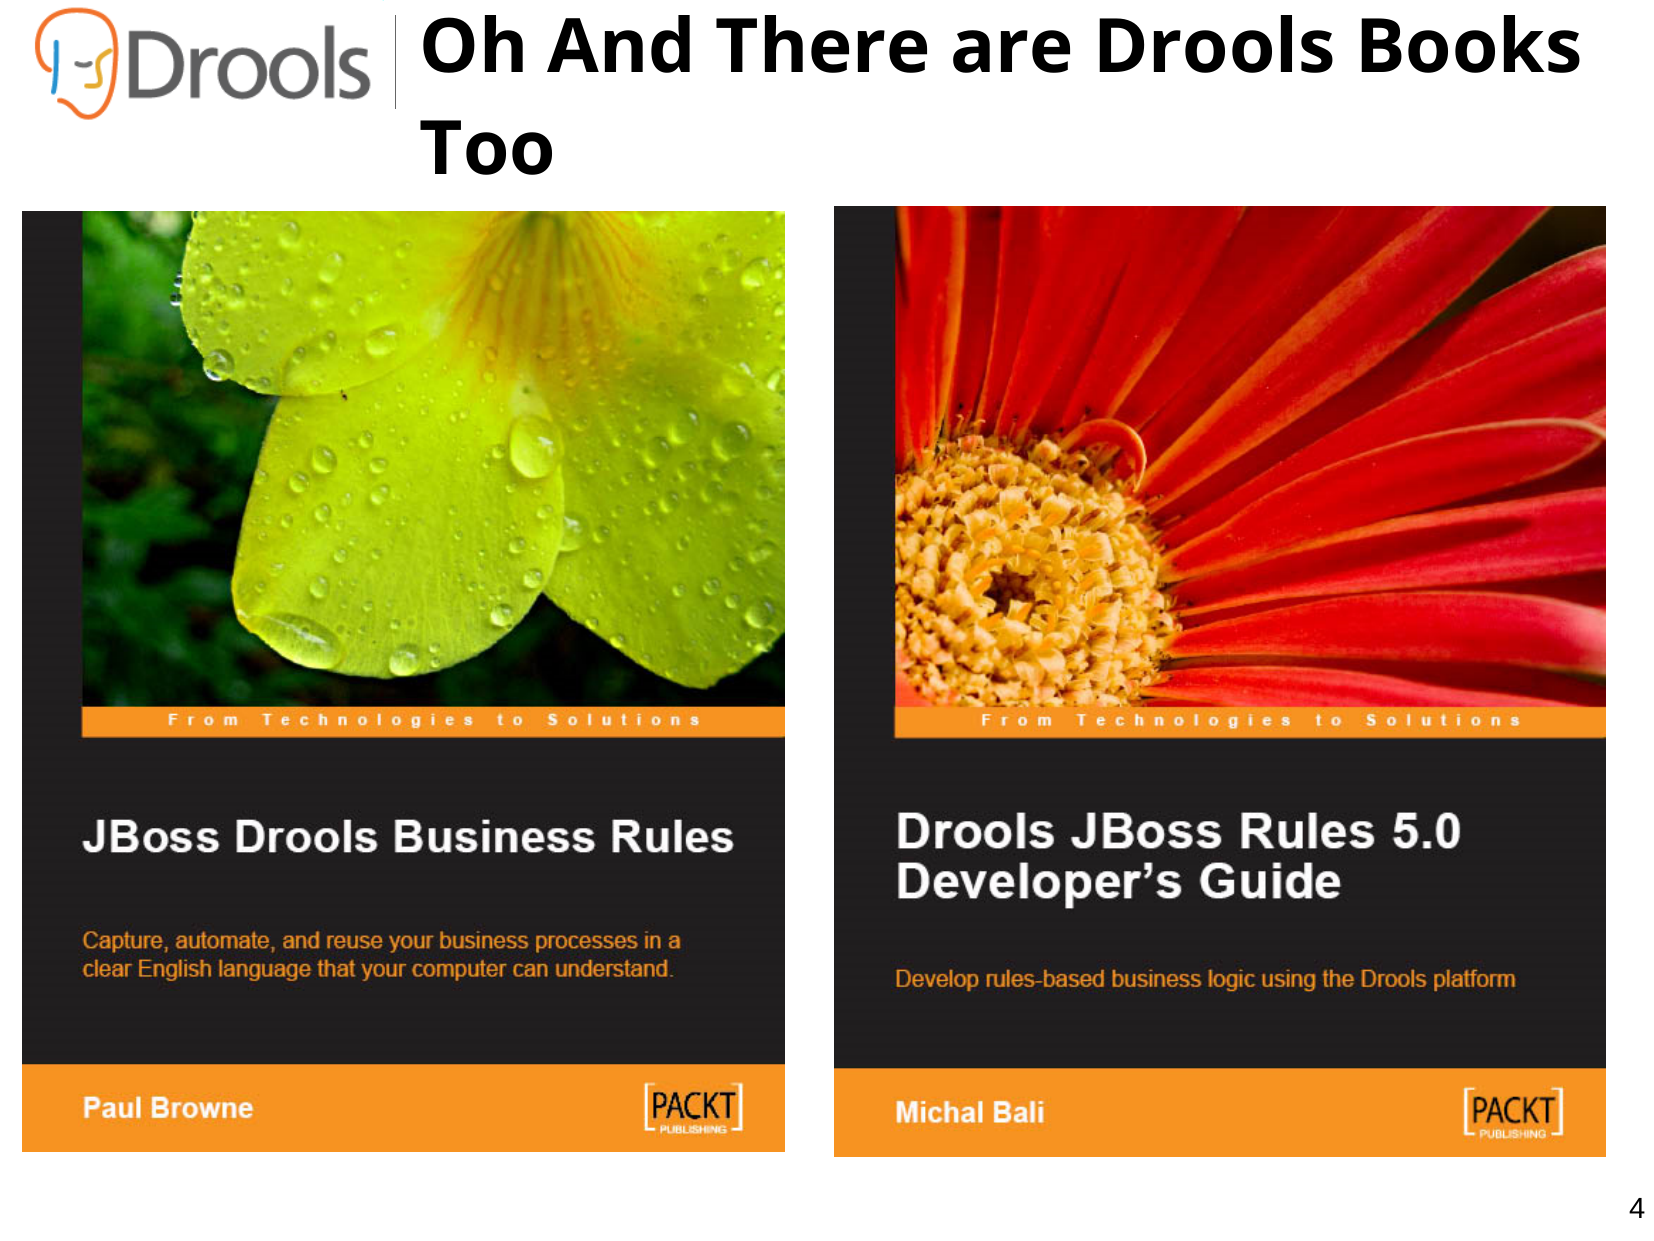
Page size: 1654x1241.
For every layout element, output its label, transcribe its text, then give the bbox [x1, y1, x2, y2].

picture [29, 0, 384, 126]
picture [834, 206, 1606, 1157]
picture [22, 211, 785, 1152]
title Oh And There are Drools Books Too [419, 0, 1630, 201]
